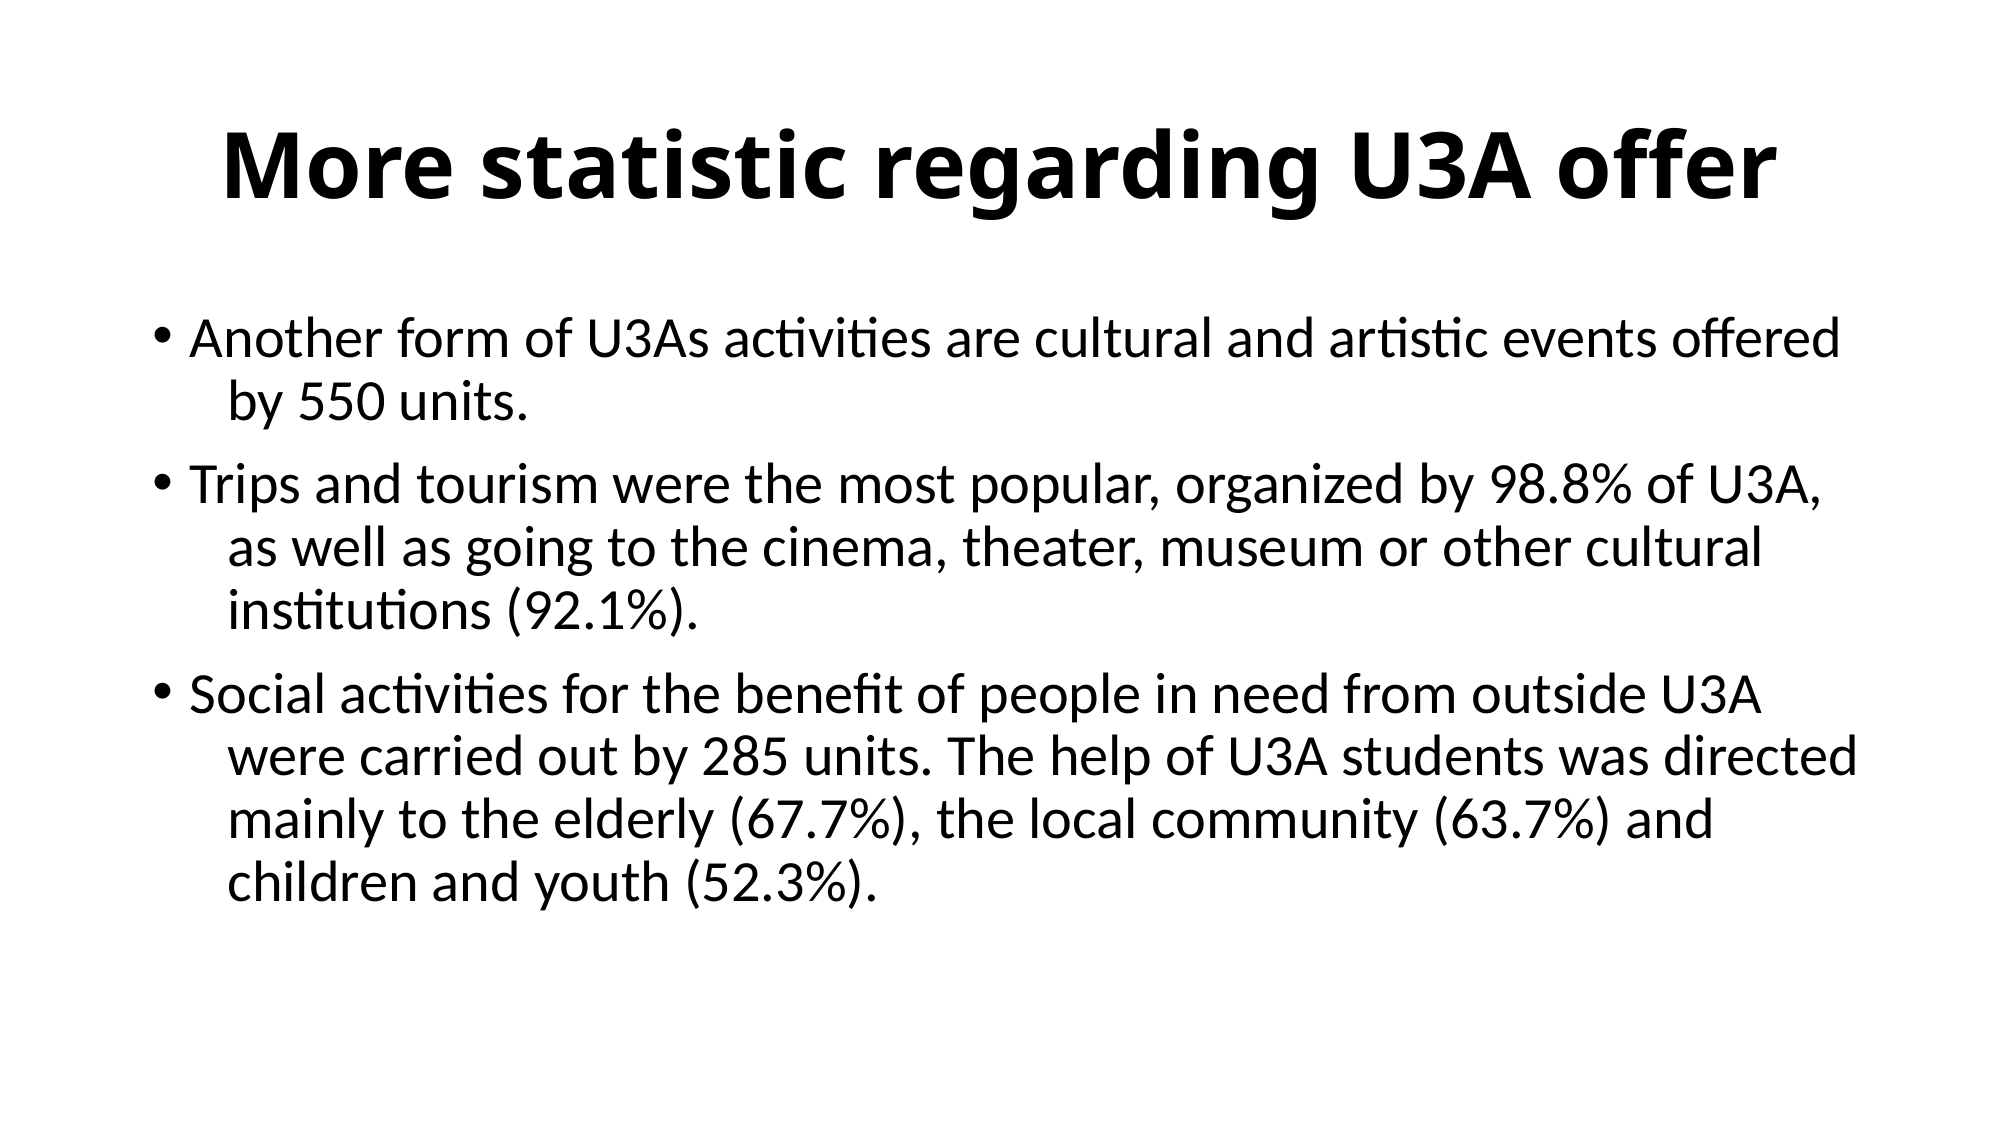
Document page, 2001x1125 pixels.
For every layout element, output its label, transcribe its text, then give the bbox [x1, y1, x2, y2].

list Another form of U3As activities are cultural and artistic events offered by 550 units. Trips and tourism were the most popular, organized by 98.8% of U3A, as well as going to the cinema, theater, museum or other cultural institutions (92.1%). Social activities for the benefit of people in need from outside U3A were carried out by 285 units. The help of U3A students was directed mainly to the elderly (67.7%), the local community (63.7%) and children and youth (52.3%). [137, 299, 1896, 1014]
title More statistic regarding U3A offer [137, 59, 1863, 278]
